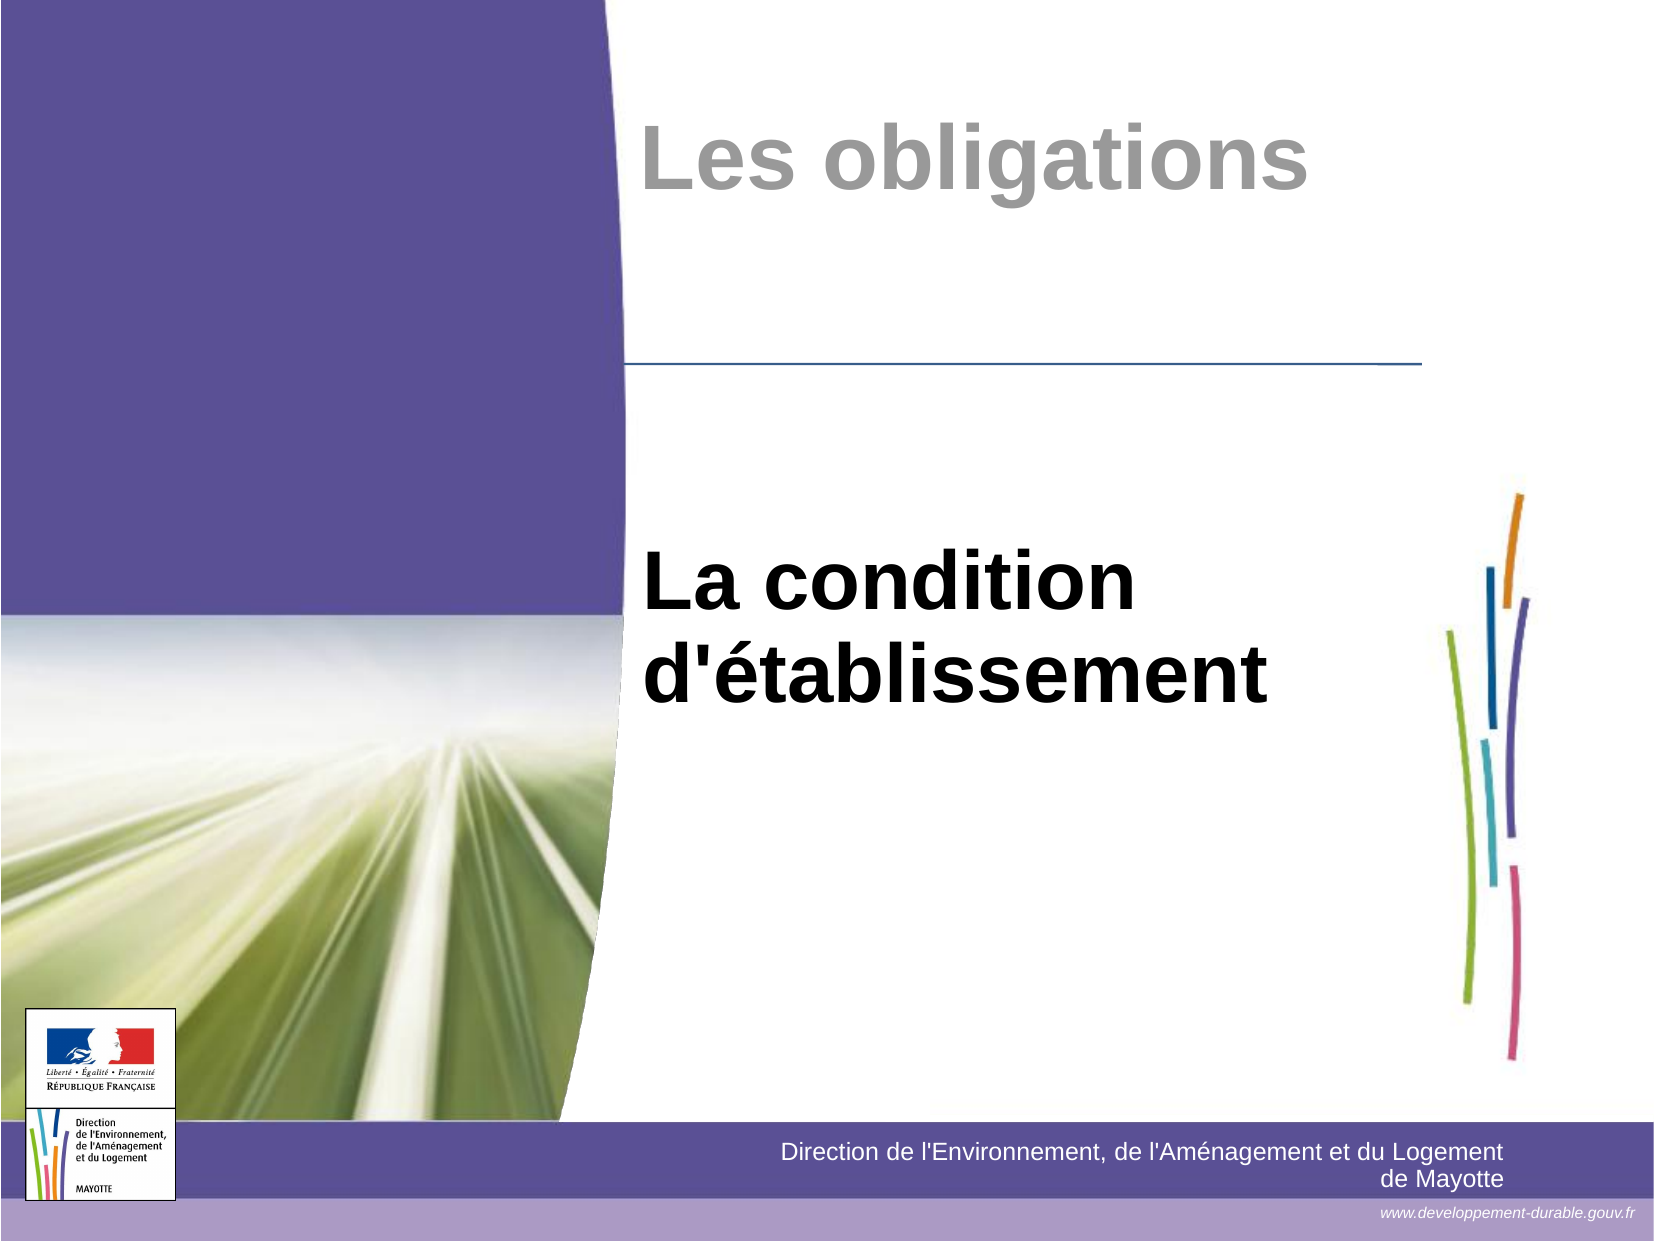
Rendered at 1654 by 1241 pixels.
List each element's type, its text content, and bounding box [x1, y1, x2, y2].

text_box La condition d'établissement [628, 526, 1435, 1007]
title Les obligations [639, 56, 1654, 250]
